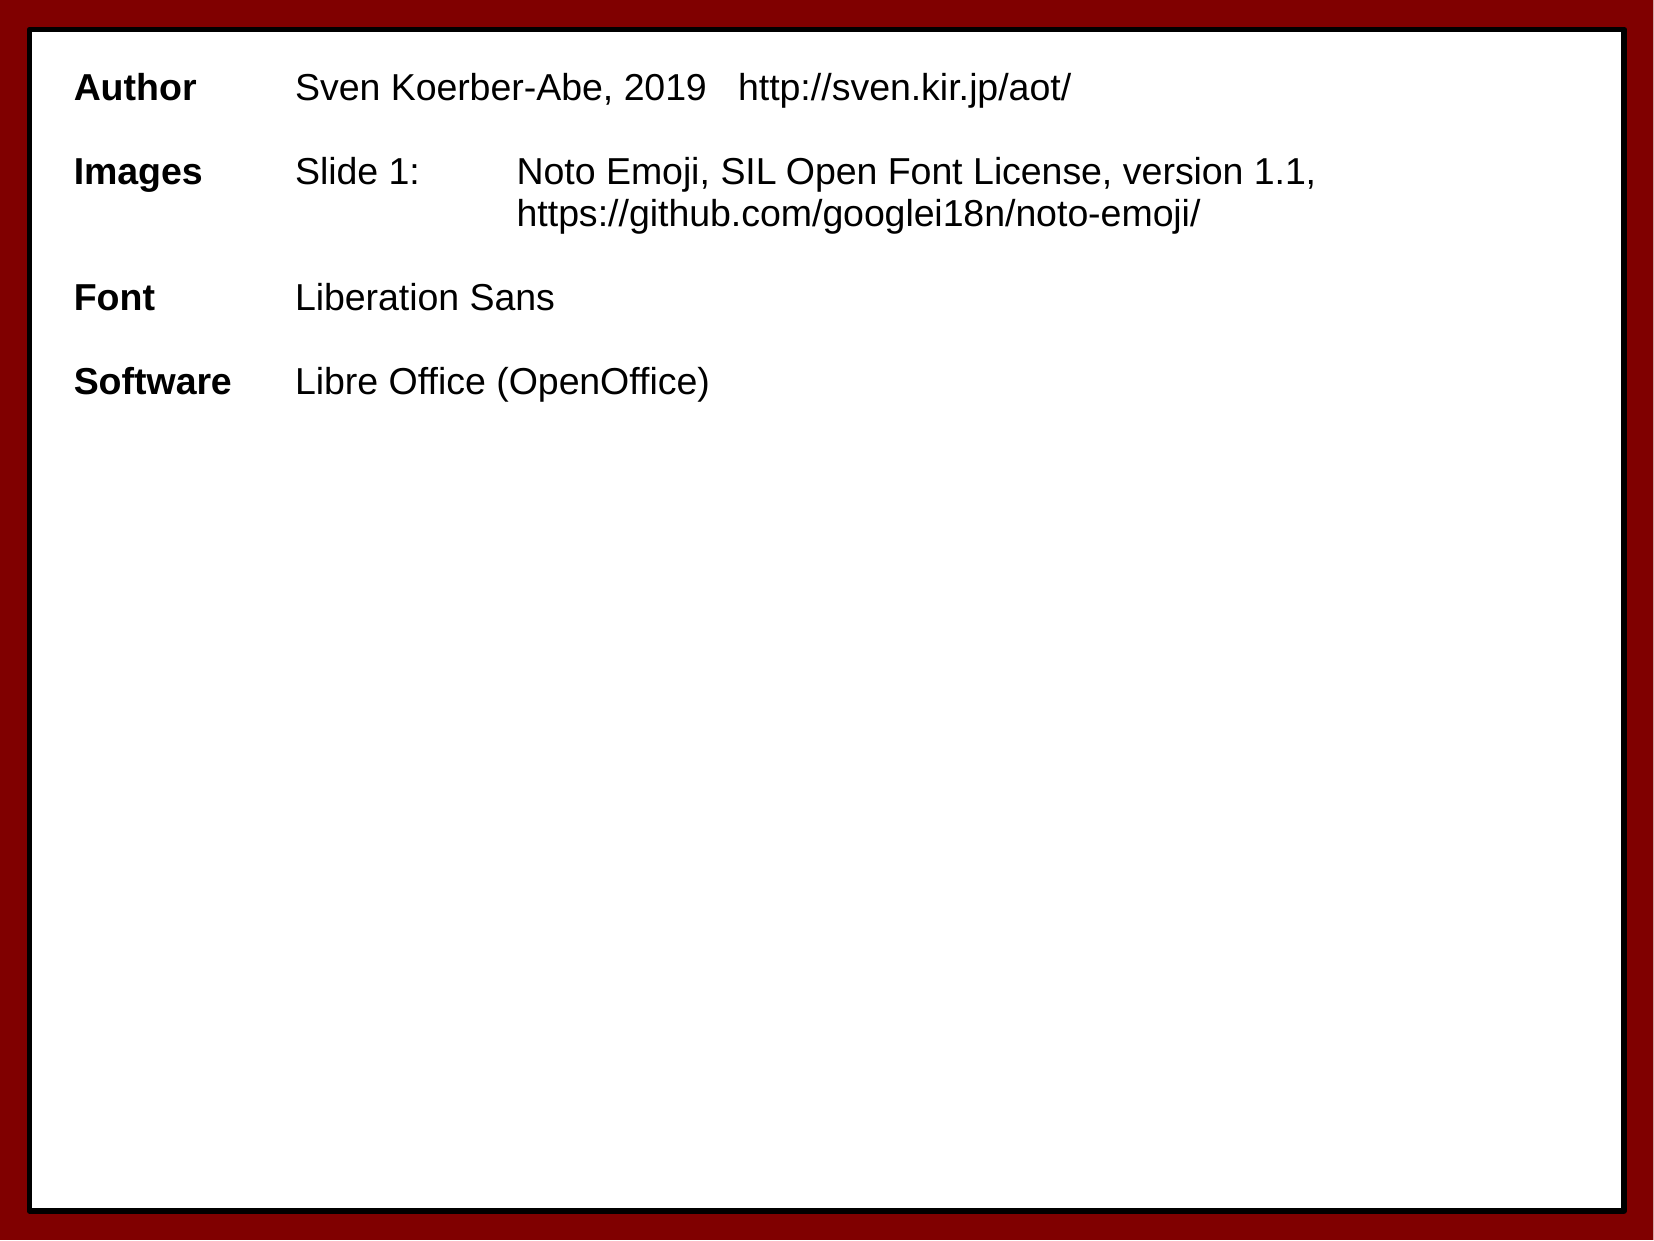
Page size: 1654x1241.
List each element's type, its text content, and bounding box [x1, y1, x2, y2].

text_box [29, 29, 1625, 1211]
text_box Author Sven Koerber-Abe, 2019 http://sven.kir.jp/aot/ Images Slide 1: Noto Emoji, SIL Open Font License, version 1.1, https://github.com/googlei18n/noto-emoji/ Font Liberation Sans Software Libre Office (OpenOffice) [59, 59, 1595, 1166]
